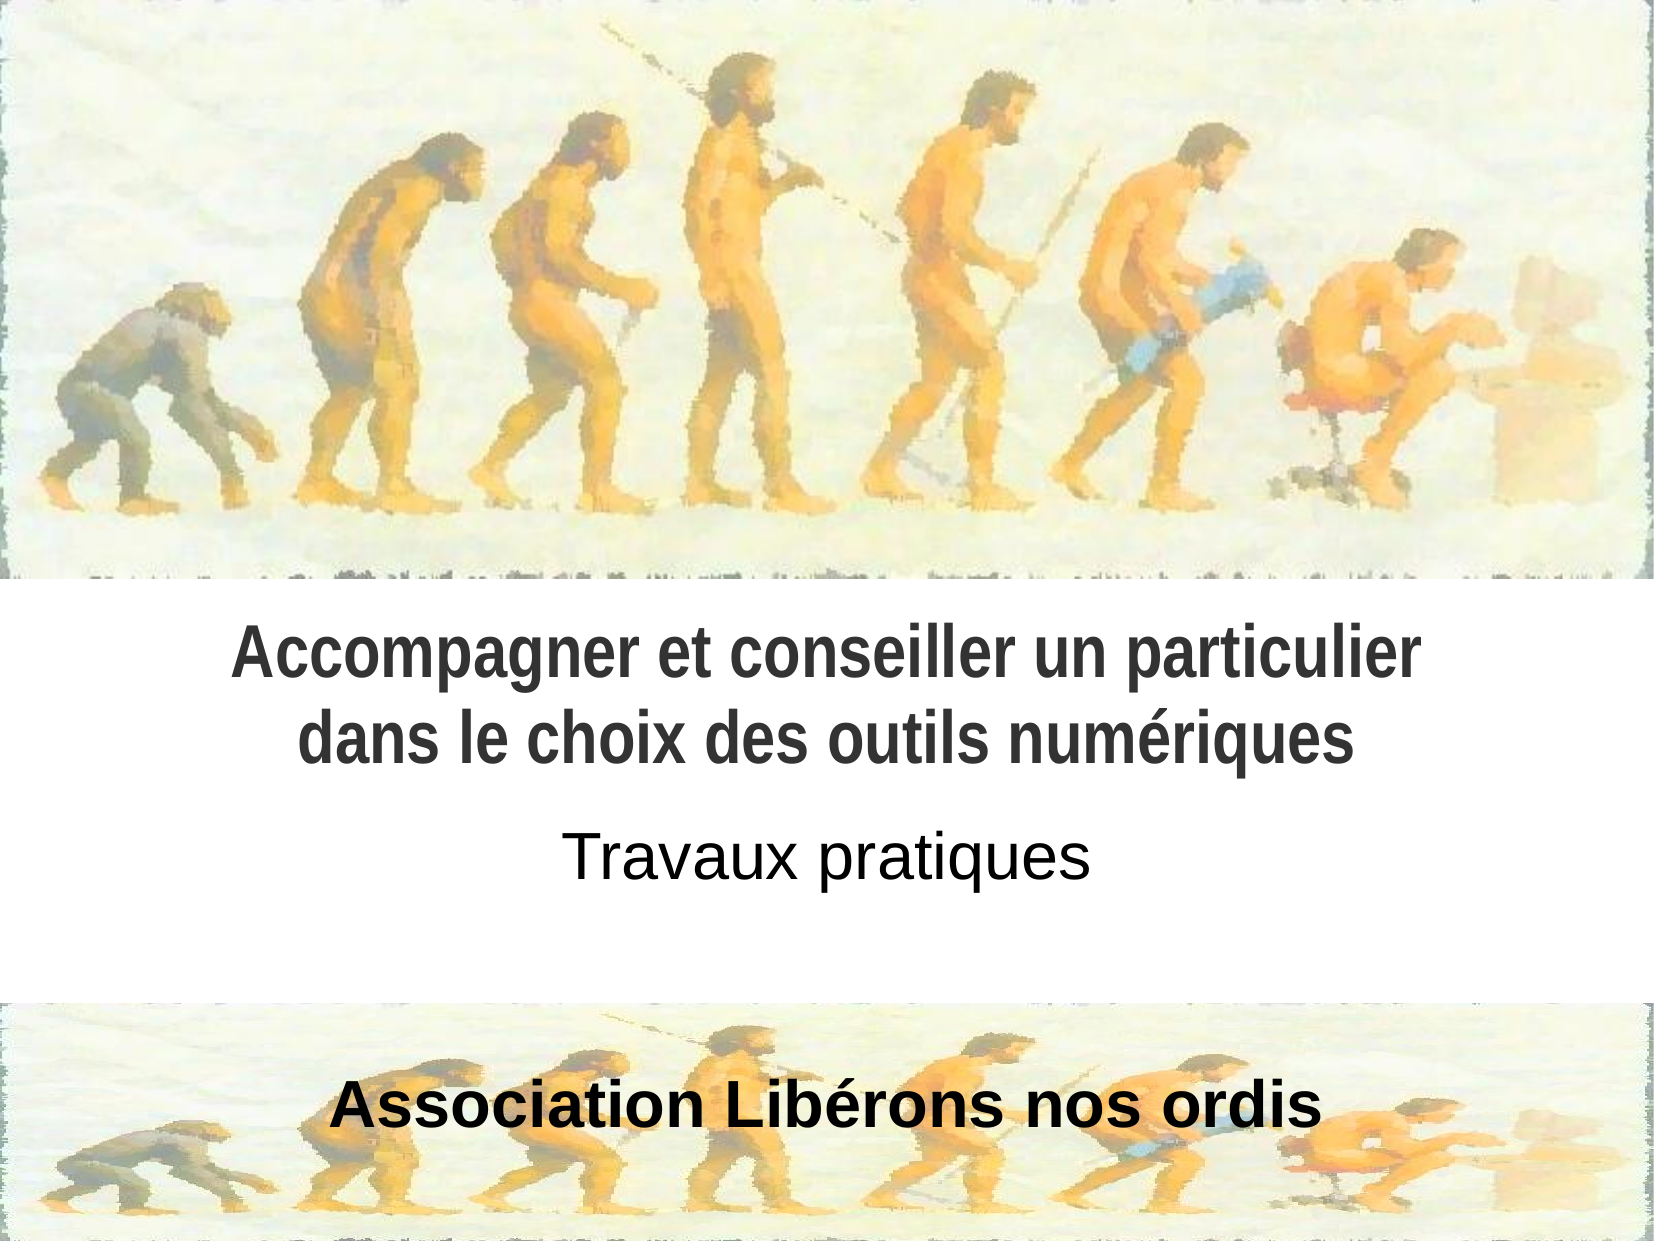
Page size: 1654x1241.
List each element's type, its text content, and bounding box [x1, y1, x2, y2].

title Accompagner et conseiller un particulier dans le choix des outils numériques [82, 560, 1571, 744]
picture [0, 1003, 1654, 1241]
picture [0, 0, 1654, 579]
text_box Association Libérons nos ordis [82, 992, 1571, 1217]
subtitle Travaux pratiques [82, 744, 1571, 969]
